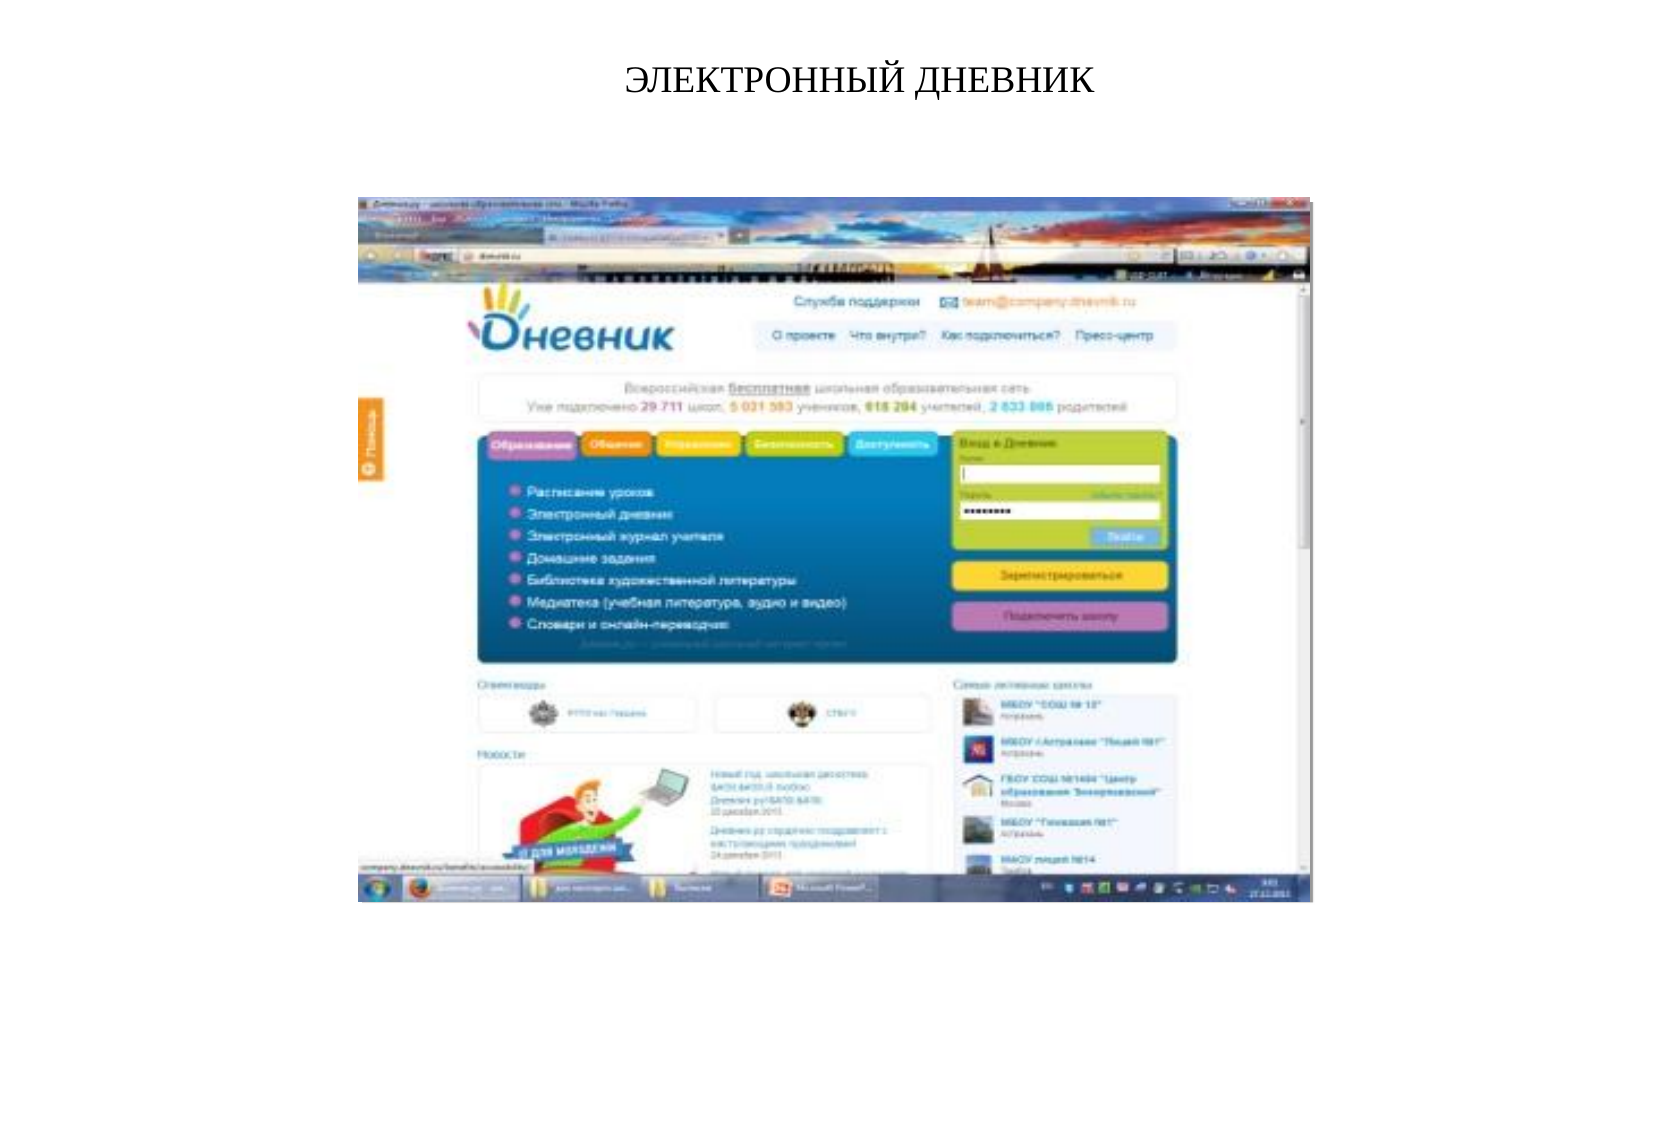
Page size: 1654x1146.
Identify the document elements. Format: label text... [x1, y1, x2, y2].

picture [358, 197, 1310, 902]
text_box ЭЛЕКТРОННЫЙ ДНЕВНИК [205, 45, 1524, 110]
